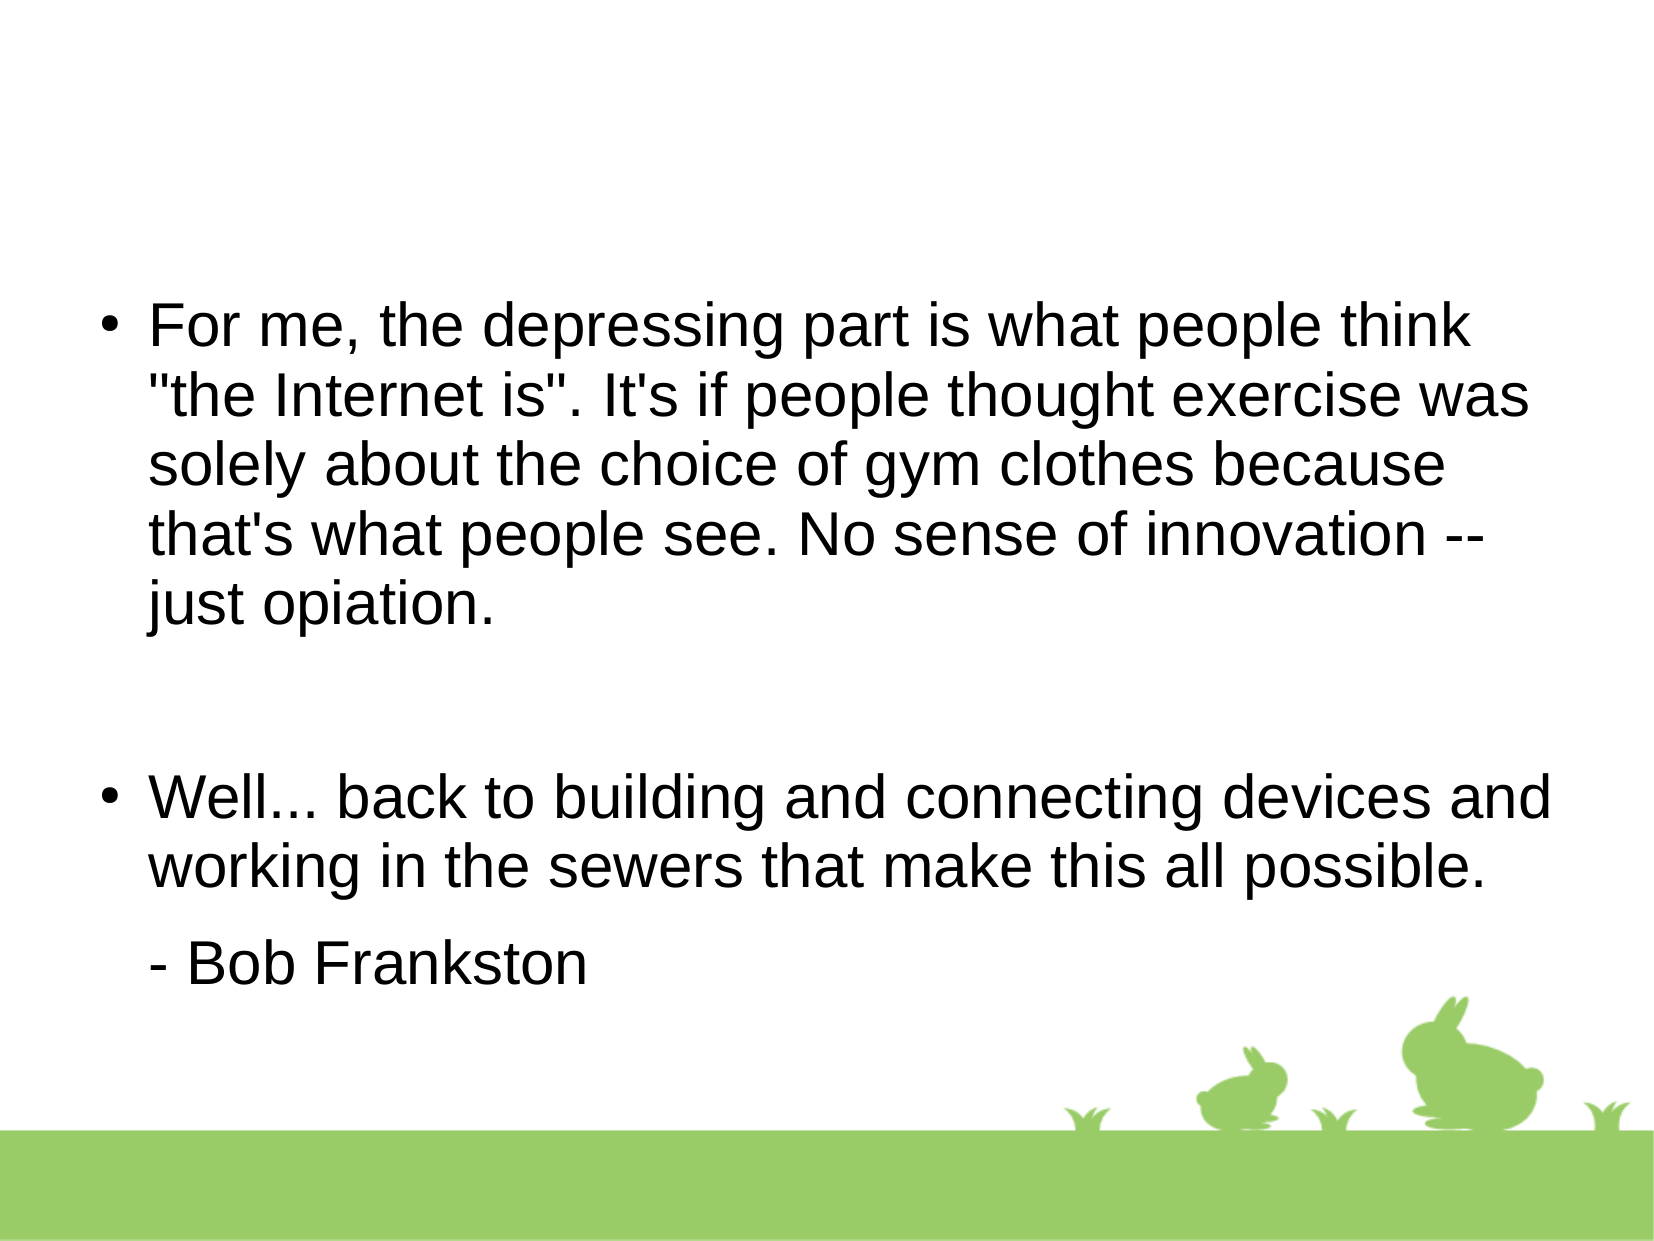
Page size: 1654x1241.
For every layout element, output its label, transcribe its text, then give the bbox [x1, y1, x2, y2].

picture [0, 0, 1654, 1241]
list For me, the depressing part is what people think "the Internet is". It's if people thought exercise was solely about the choice of gym clothes because that's what people see. No sense of innovation -- just opiation. Well... back to building and connecting devices and working in the sewers that make this all possible. - Bob Frankston [82, 290, 1571, 1010]
